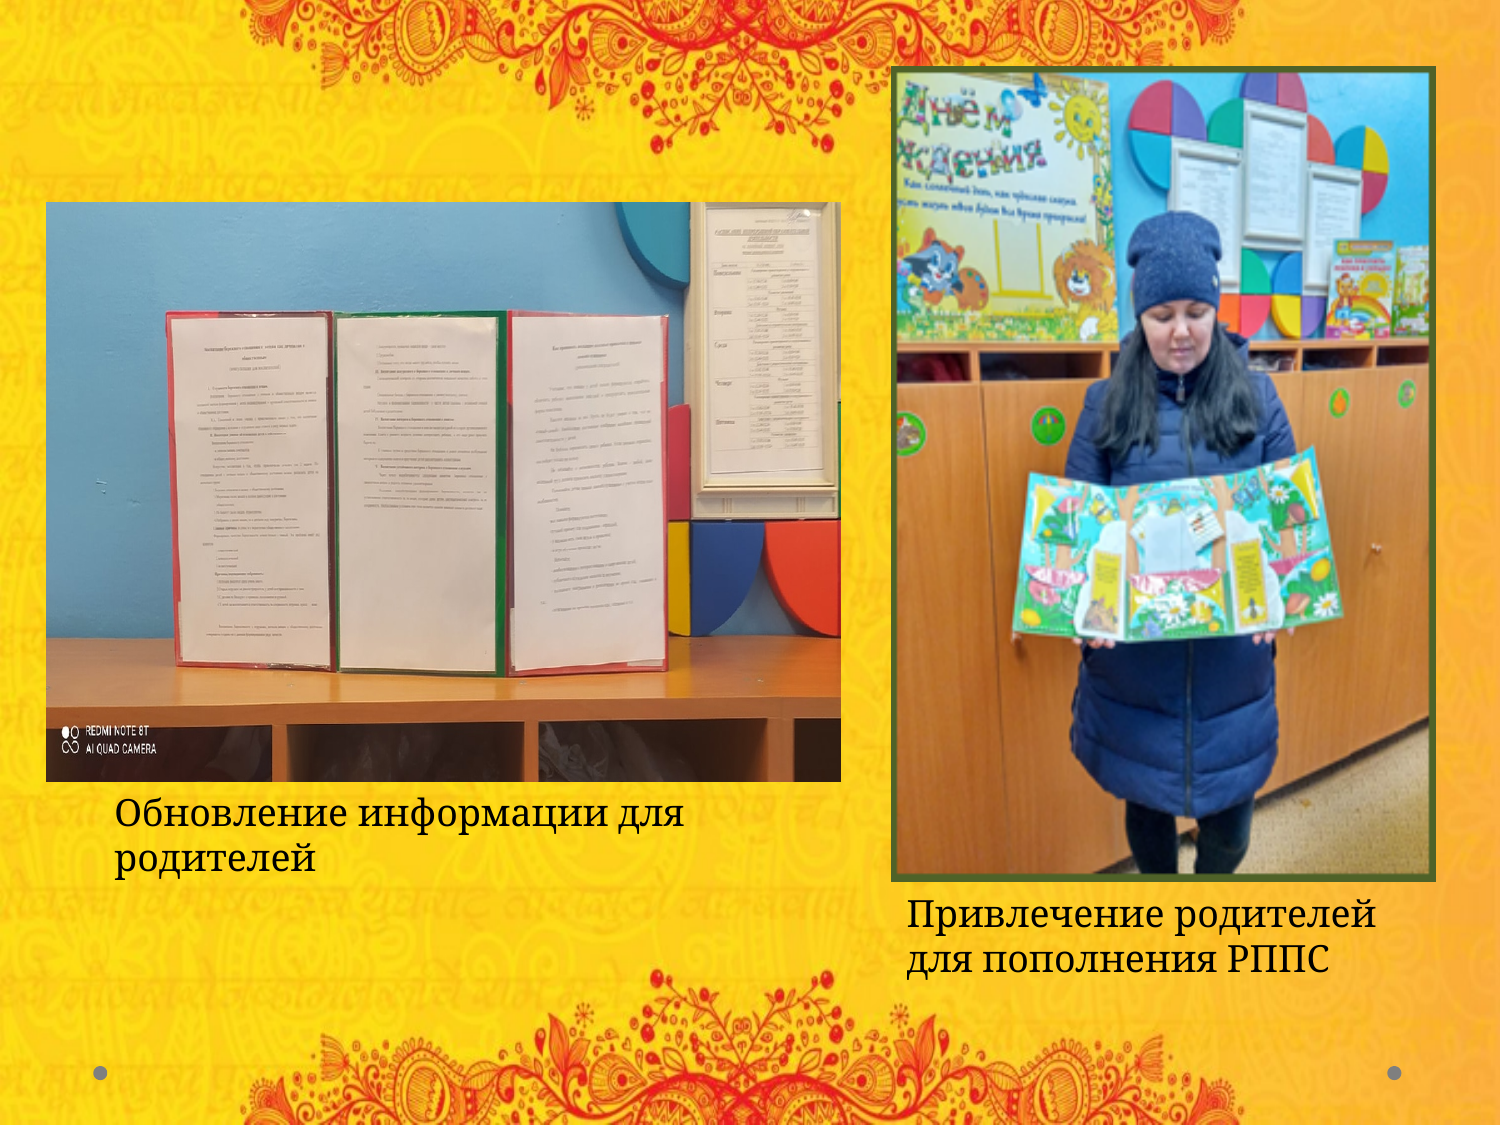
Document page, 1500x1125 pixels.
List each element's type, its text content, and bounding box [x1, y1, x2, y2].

picture [46, 202, 841, 782]
text_box Обновление информации для родителей [99, 781, 702, 888]
text_box Привлечение родителей для пополнения РППС [891, 882, 1436, 989]
picture [891, 66, 1436, 882]
